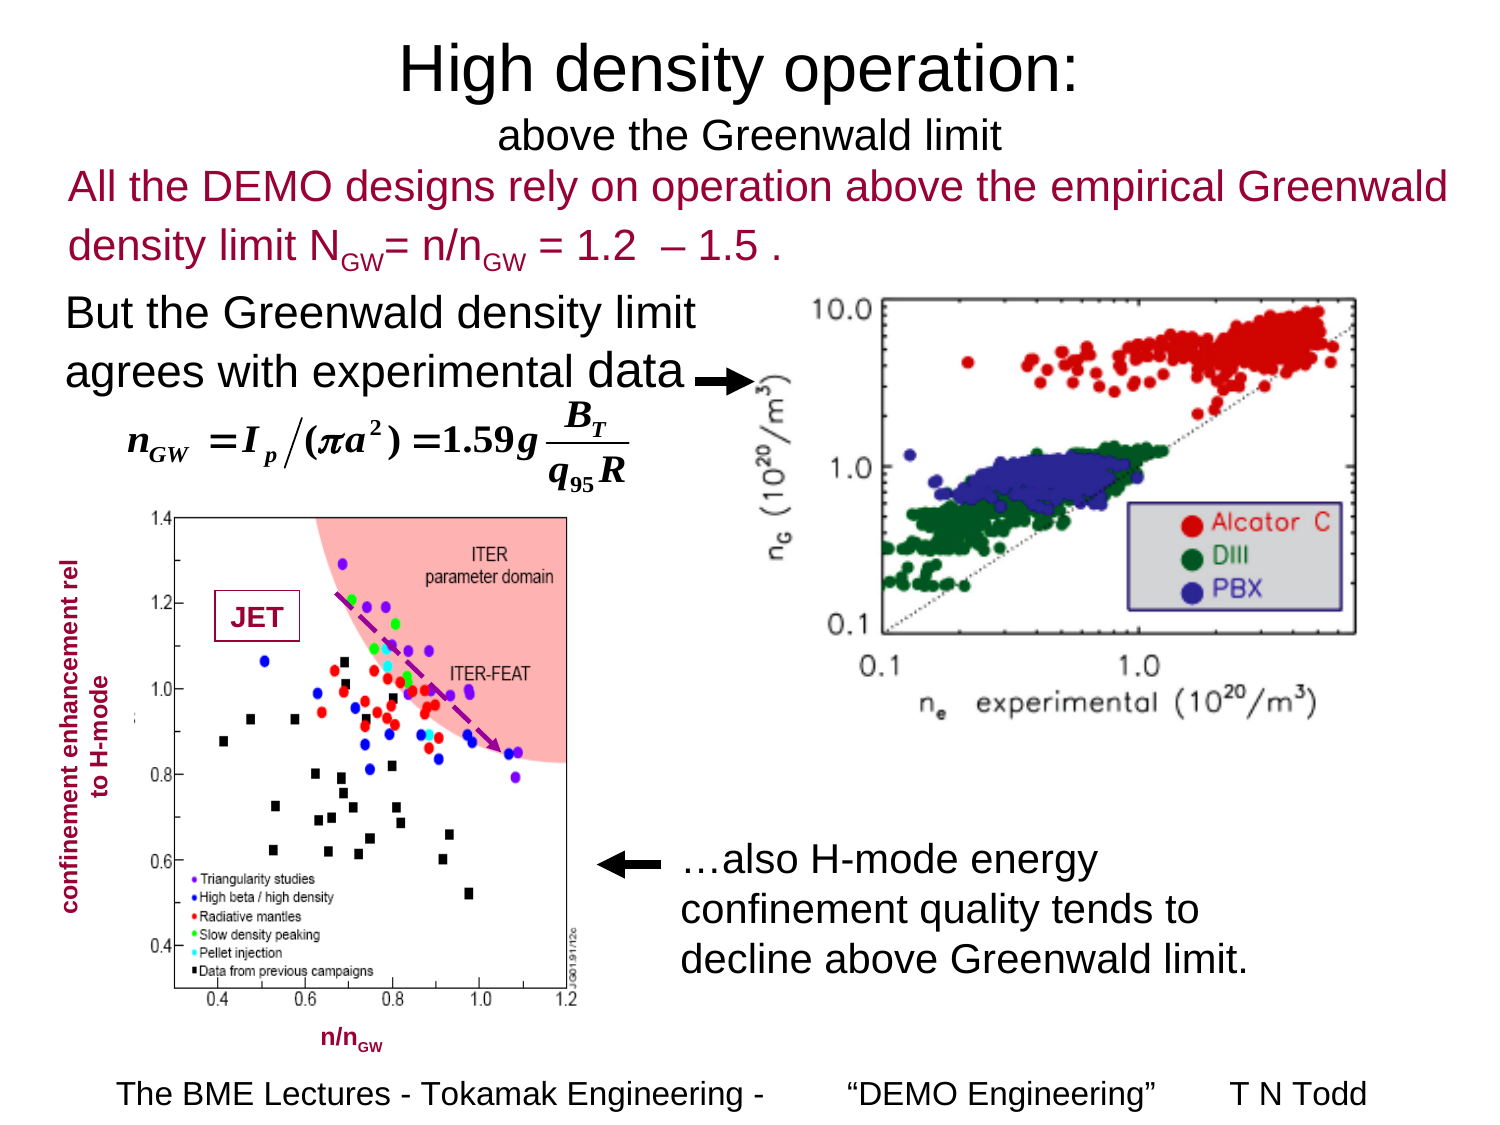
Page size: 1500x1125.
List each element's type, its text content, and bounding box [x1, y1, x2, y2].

text_box …also H-mode energy confinement quality tends to decline above Greenwald limit. [665, 824, 1298, 990]
text_box But the Greenwald density limit agrees with experimental data [50, 275, 743, 406]
text_box n/nGW [303, 1013, 400, 1063]
text_box confinement enhancement rel to H-mode [44, 536, 135, 938]
text_box High density operation: above the Greenwald limit [75, 7, 1426, 169]
text_box All the DEMO designs rely on operation above the empirical Greenwald density limit NGW= n/nGW = 1.2 – 1.5 . [53, 149, 1494, 284]
chart [120, 388, 637, 502]
text_box JET [214, 590, 300, 641]
picture [107, 500, 581, 1045]
picture [746, 286, 1363, 730]
